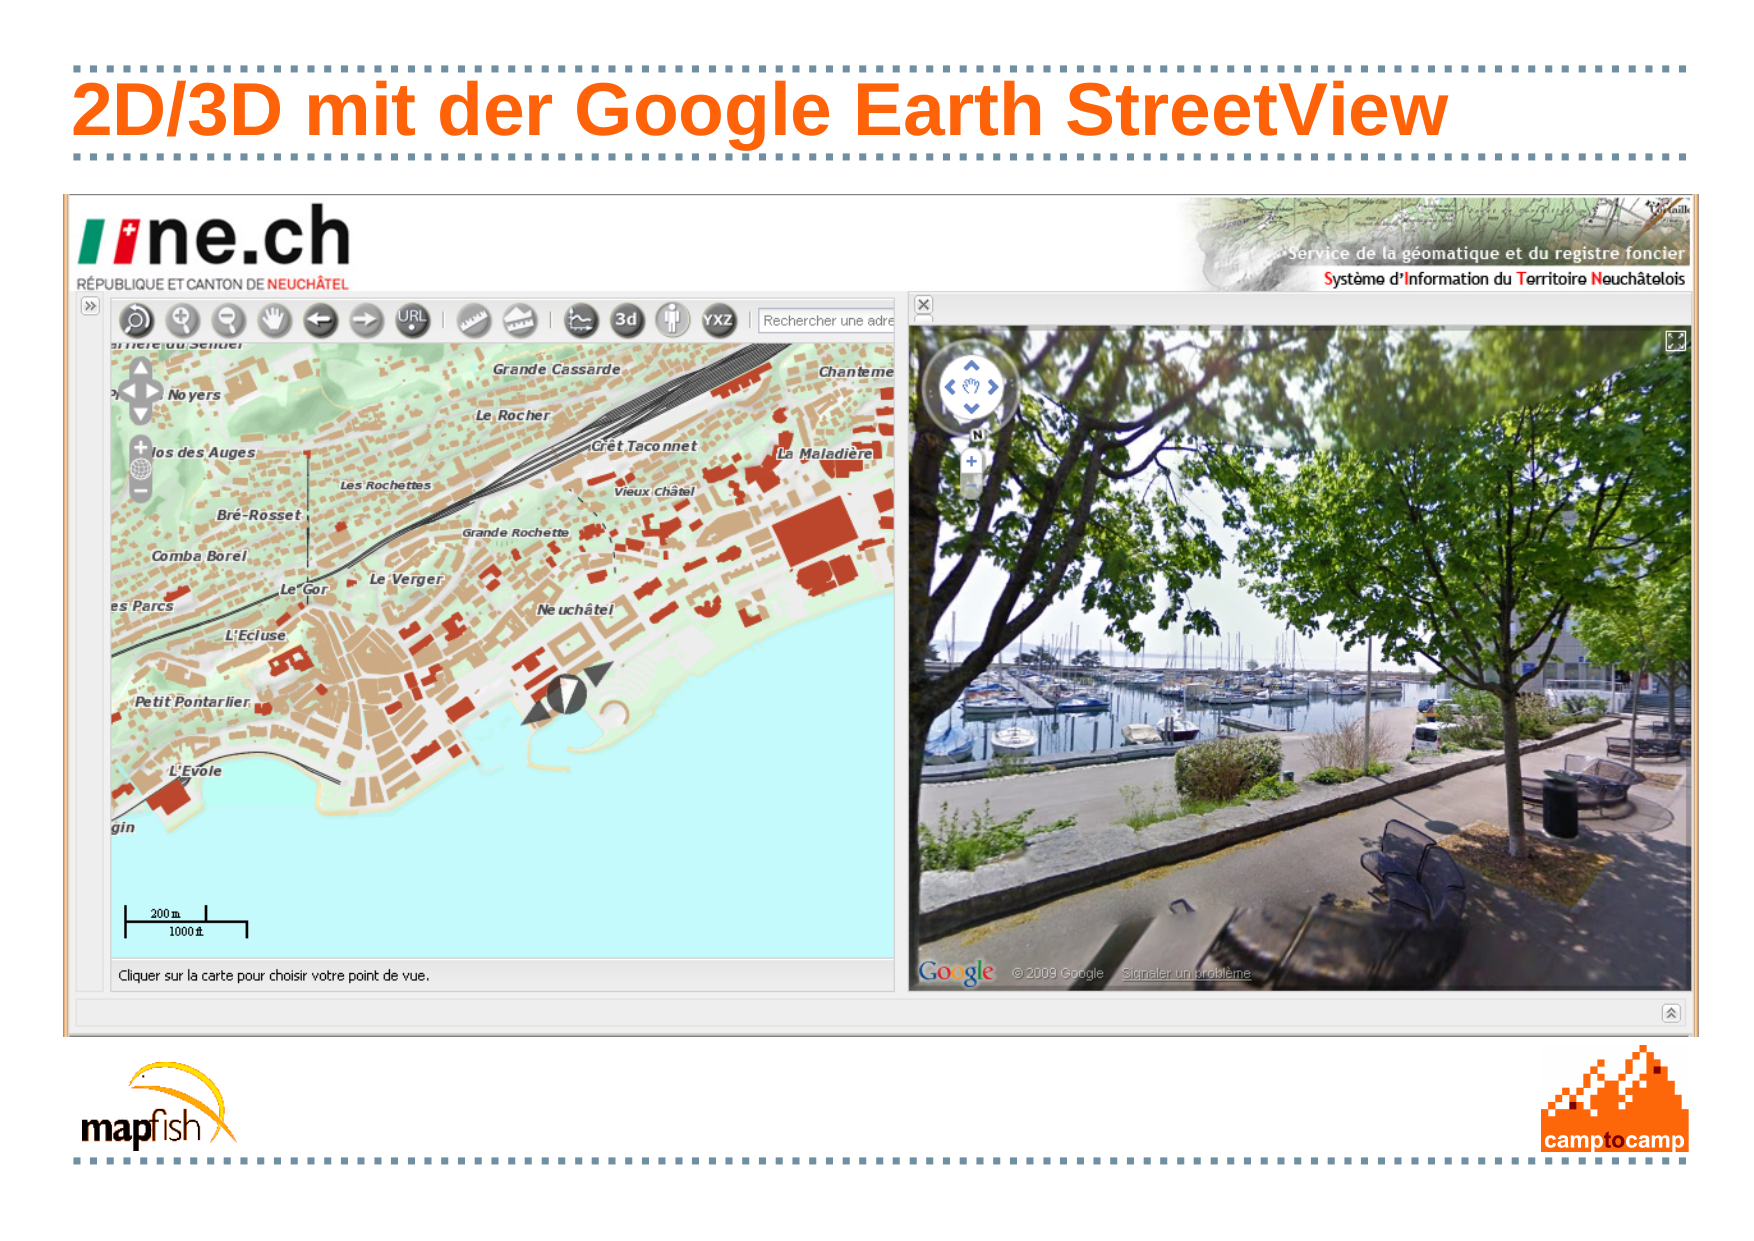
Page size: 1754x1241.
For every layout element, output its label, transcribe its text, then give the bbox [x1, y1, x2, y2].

picture [1541, 1045, 1689, 1152]
picture [63, 194, 1699, 1037]
picture [82, 1062, 237, 1151]
title 2D/3D mit der Google Earth StreetView [71, 67, 1689, 152]
